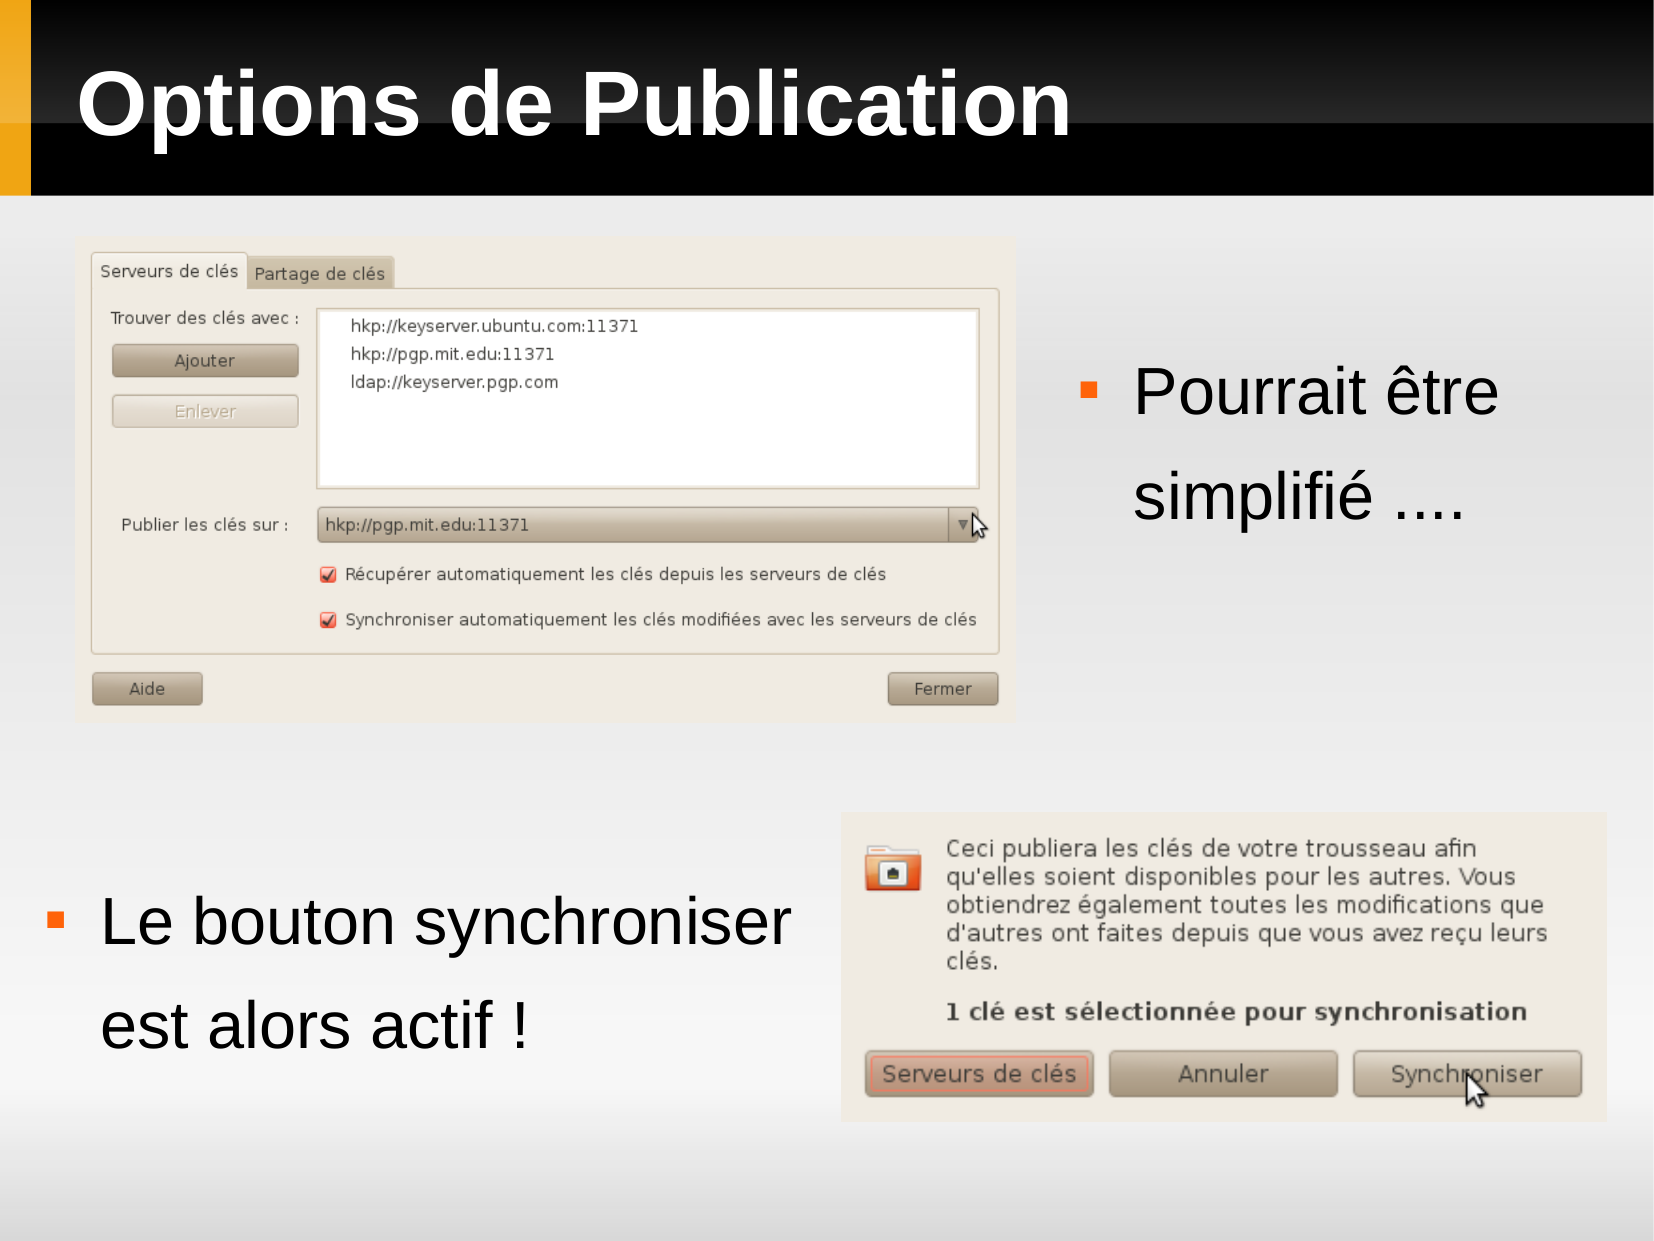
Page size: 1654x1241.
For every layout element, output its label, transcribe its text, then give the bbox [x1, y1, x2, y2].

list Pourrait être simplifié .... [1062, 354, 1565, 534]
list Le bouton synchroniser est alors actif ! [29, 883, 798, 1063]
picture [0, 0, 1654, 1241]
title Options de Publication [76, 7, 1565, 200]
